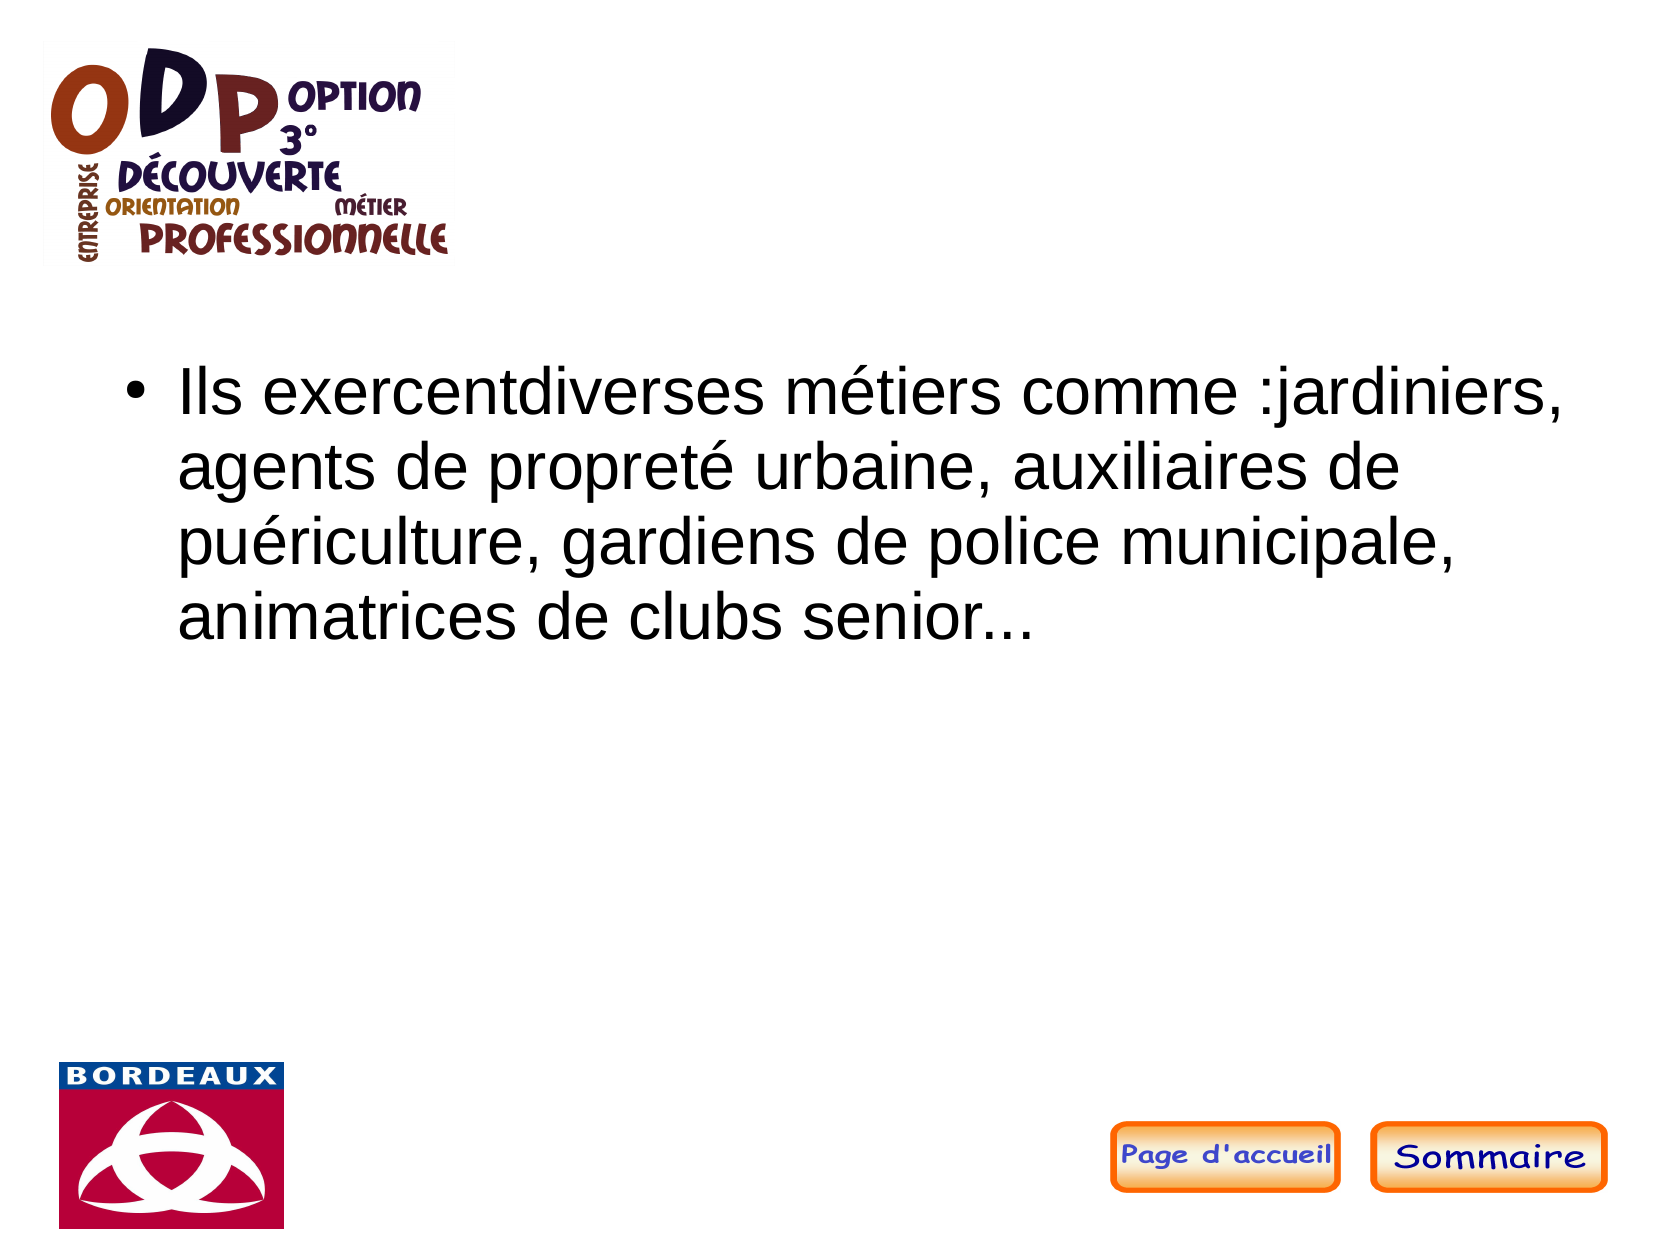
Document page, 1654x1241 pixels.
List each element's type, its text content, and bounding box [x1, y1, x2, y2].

picture [59, 1062, 284, 1229]
list Ils exercentdiverses métiers comme :jardiniers, agents de propreté urbaine, auxiliaires de puériculture, gardiens de police municipale, animatrices de clubs senior... [106, 354, 1595, 1109]
picture [43, 41, 455, 266]
picture [1110, 1121, 1341, 1193]
picture [1370, 1121, 1608, 1193]
